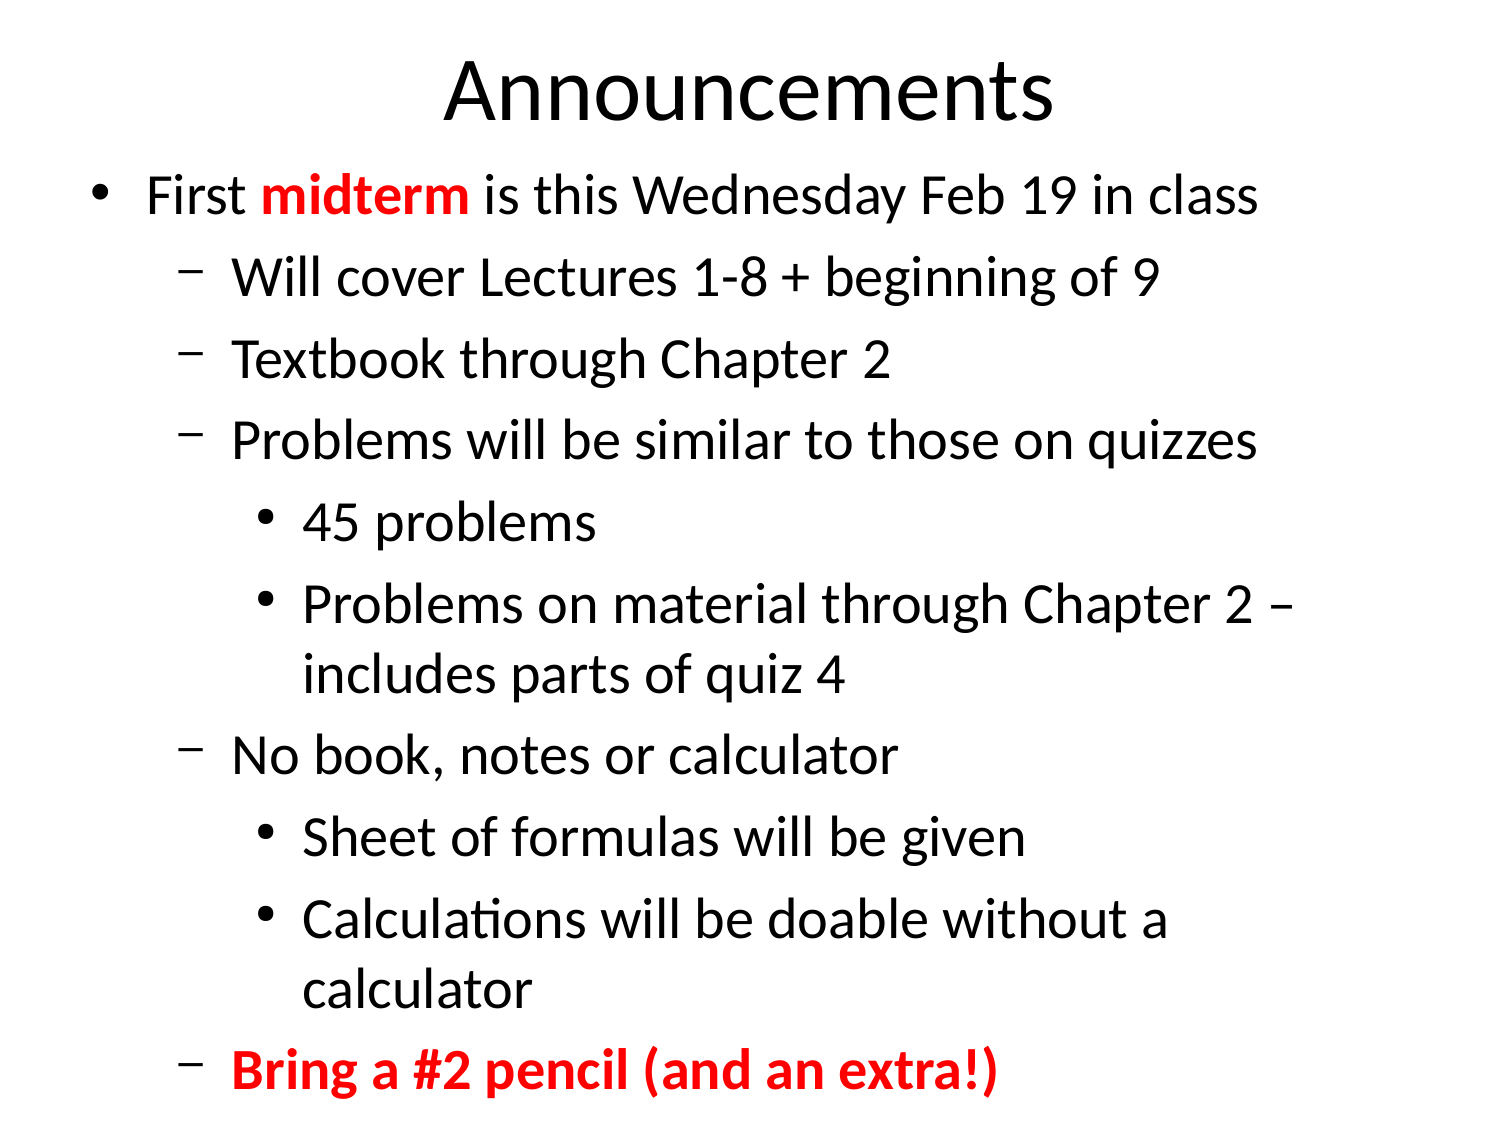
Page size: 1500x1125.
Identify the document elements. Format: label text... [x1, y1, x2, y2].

title Announcements [75, 18, 1425, 148]
list First midterm is this Wednesday Feb 19 in class Will cover Lectures 1-8 + beginning of 9 Textbook through Chapter 2 Problems will be similar to those on quizzes 45 problems Problems on material through Chapter 2 – includes parts of quiz 4 No book, notes or calculator Sheet of formulas will be given Calculations will be doable without a calculator Bring a #2 pencil (and an extra!) [75, 148, 1425, 1070]
